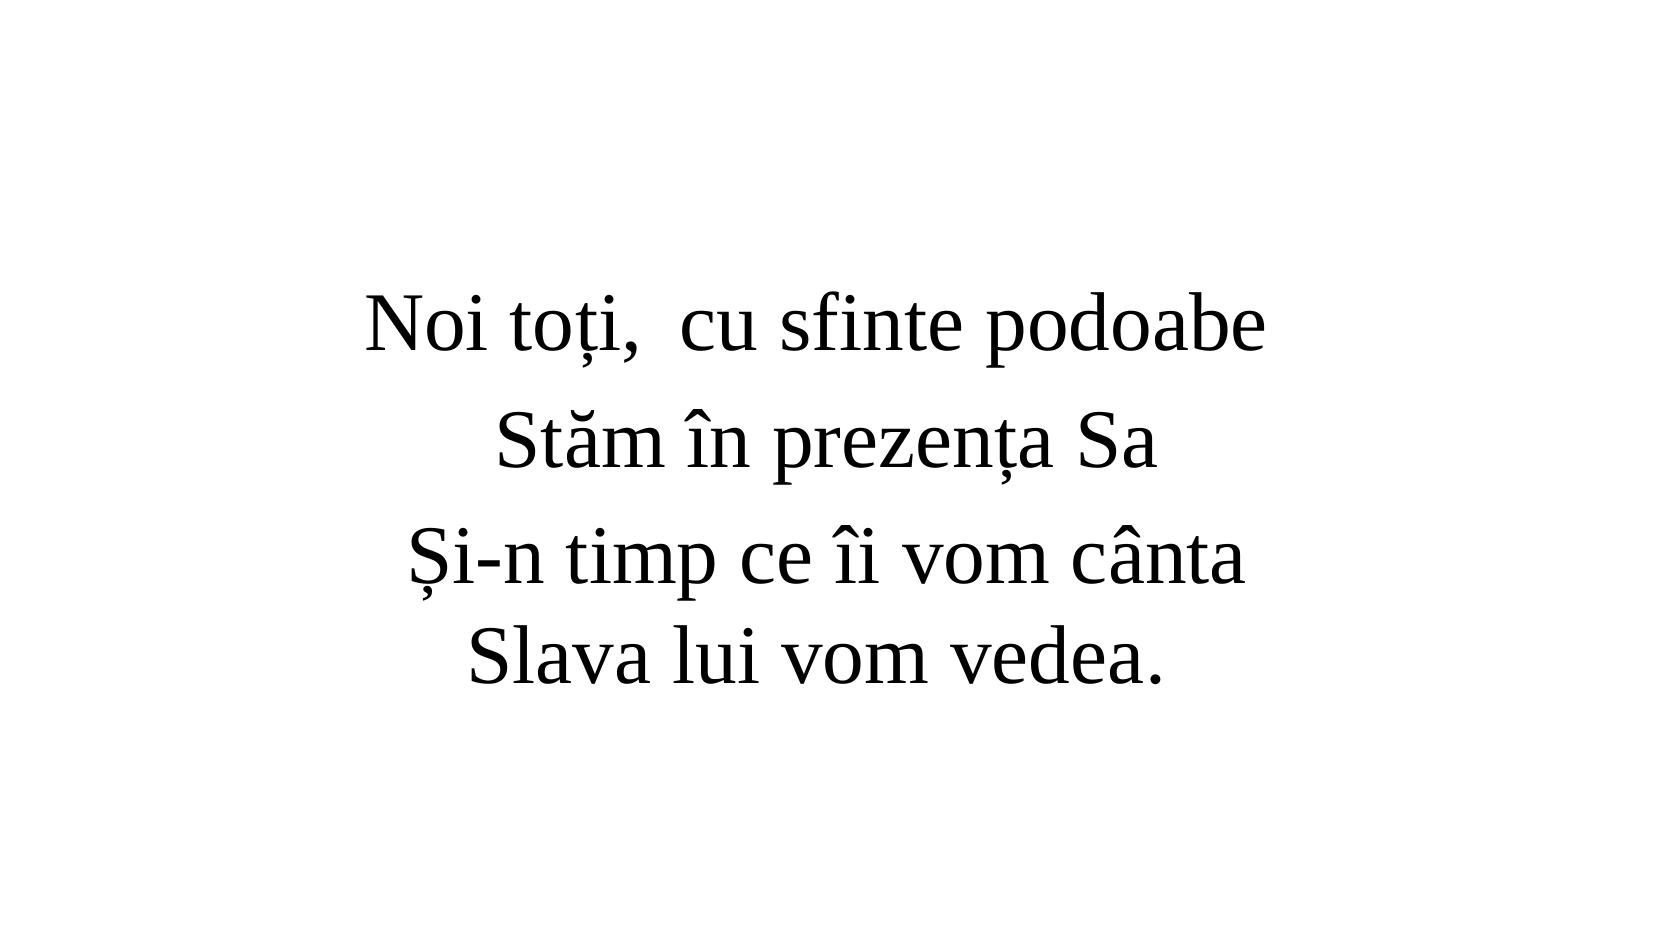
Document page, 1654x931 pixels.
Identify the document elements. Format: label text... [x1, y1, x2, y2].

subtitle Noi toți, cu sfinte podoabe Stăm în prezența Sa Și-n timp ce îi vom cânta Slava lui vom vedea. [0, 259, 1654, 661]
